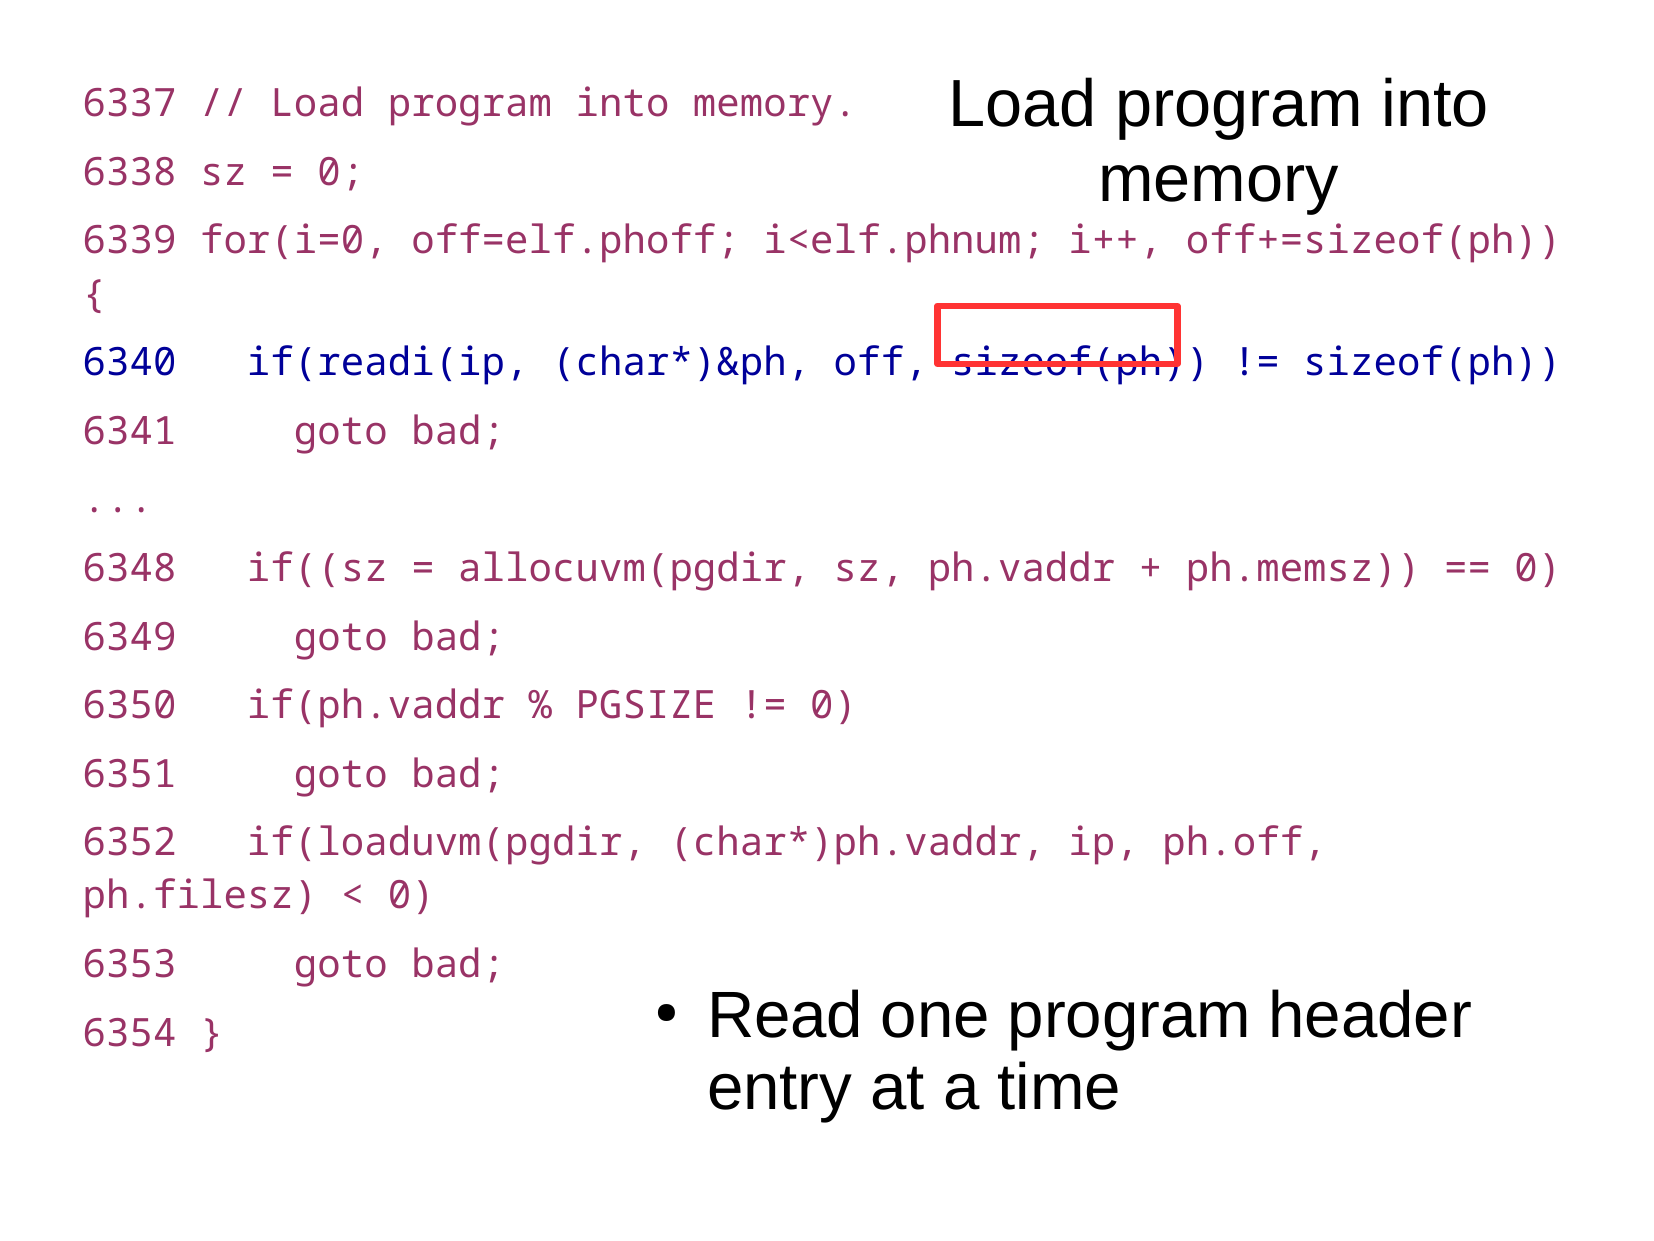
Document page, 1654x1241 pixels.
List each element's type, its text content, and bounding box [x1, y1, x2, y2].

list Read one program header entry at a time [637, 978, 1530, 1126]
list 6337 // Load program into memory. 6338 sz = 0; 6339 for(i=0, off=elf.phoff; i<elf.phnum; i++, off+=sizeof(ph)){ 6340 if(readi(ip, (char*)&ph, off, sizeof(ph)) != sizeof(ph)) 6341 goto bad; ... 6348 if((sz = allocuvm(pgdir, sz, ph.vaddr + ph.memsz)) == 0) 6349 goto bad; 6350 if(ph.vaddr % PGSIZE != 0) 6351 goto bad; 6352 if(loaduvm(pgdir, (char*)ph.vaddr, ip, ph.off, ph.filesz) < 0) 6353 goto bad; 6354 } [82, 75, 1571, 1163]
title Load program into memory [825, 37, 1613, 245]
